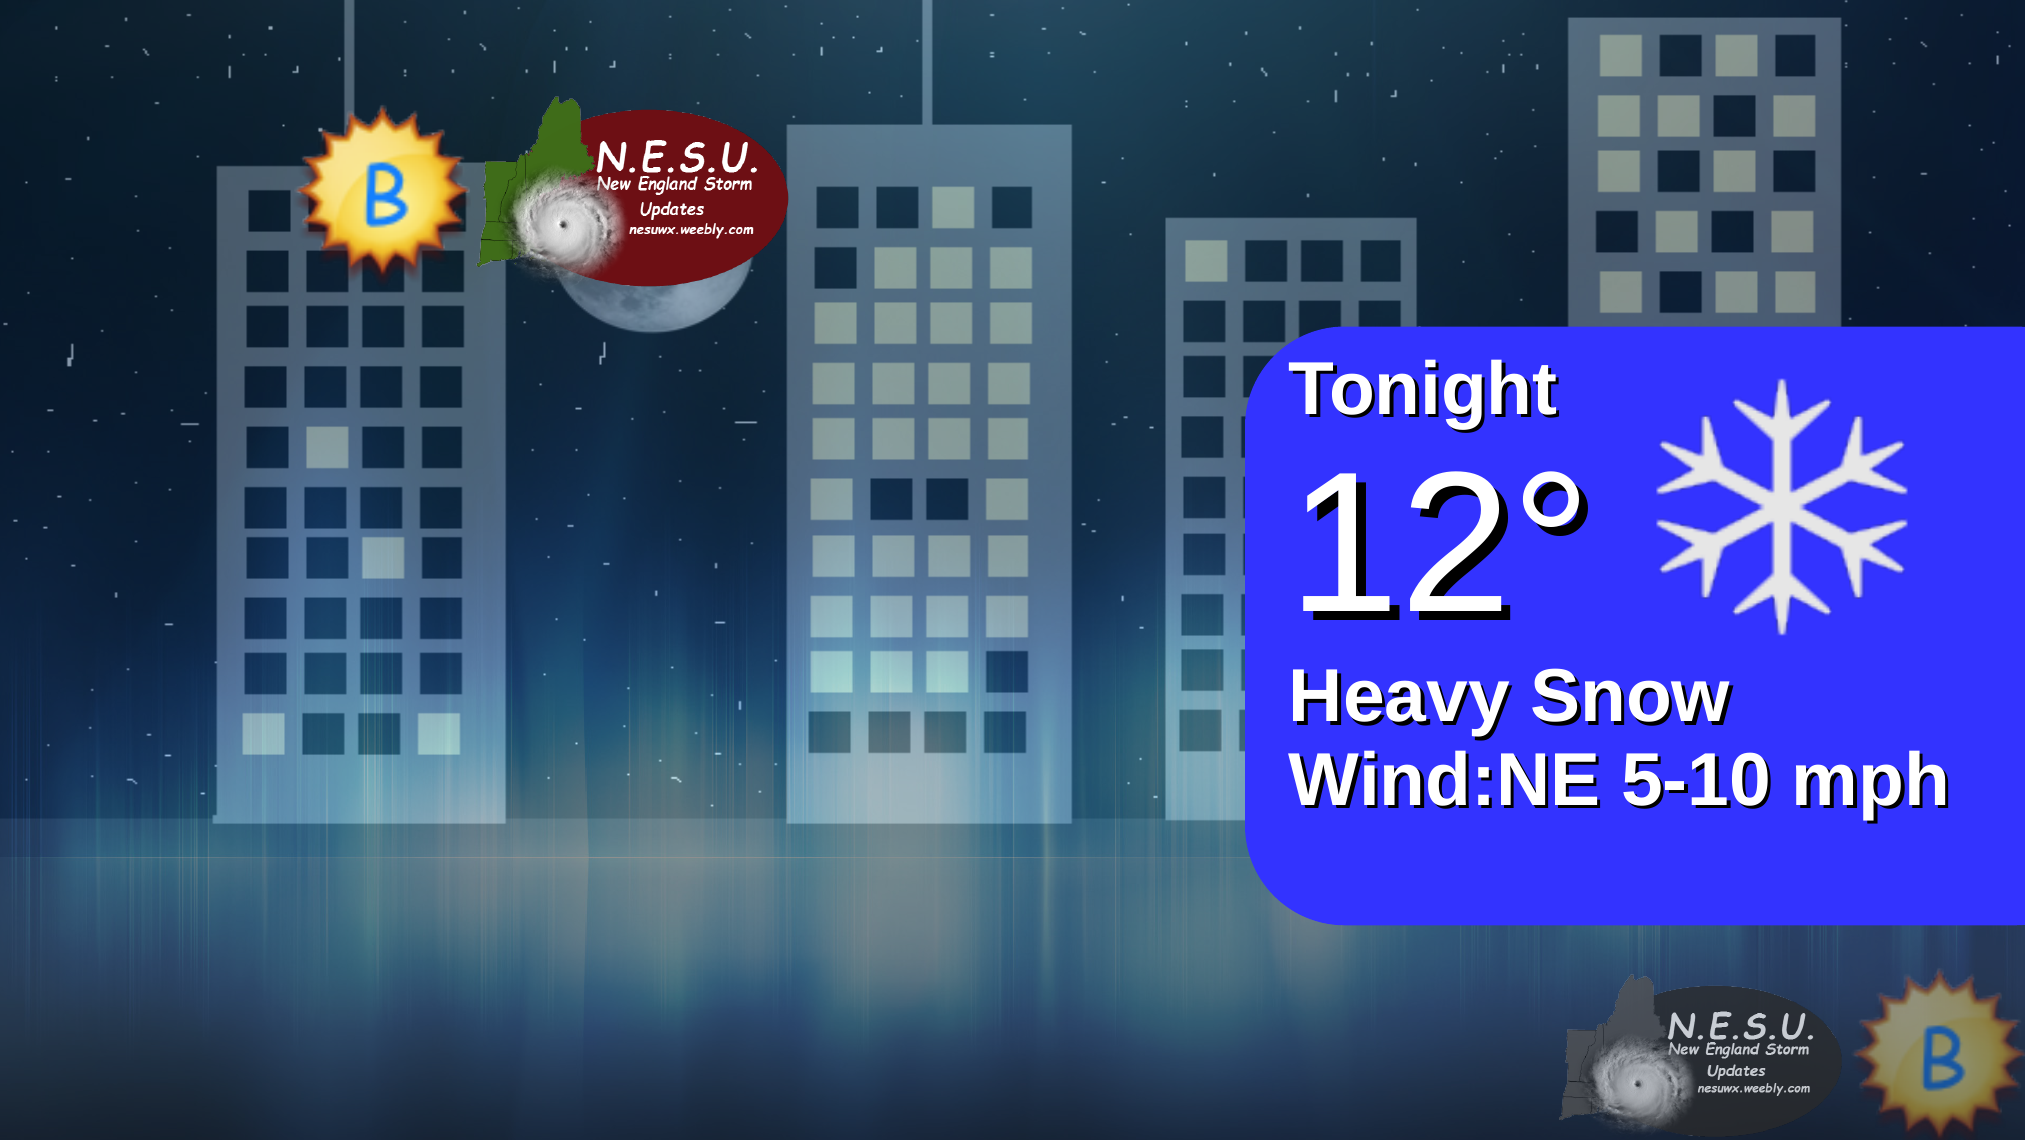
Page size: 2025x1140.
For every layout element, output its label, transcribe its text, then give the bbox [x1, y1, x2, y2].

picture [0, 0, 2025, 1140]
text_box Tonight 12° Heavy Snow Wind:NE 5-10 mph [1245, 326, 2025, 926]
